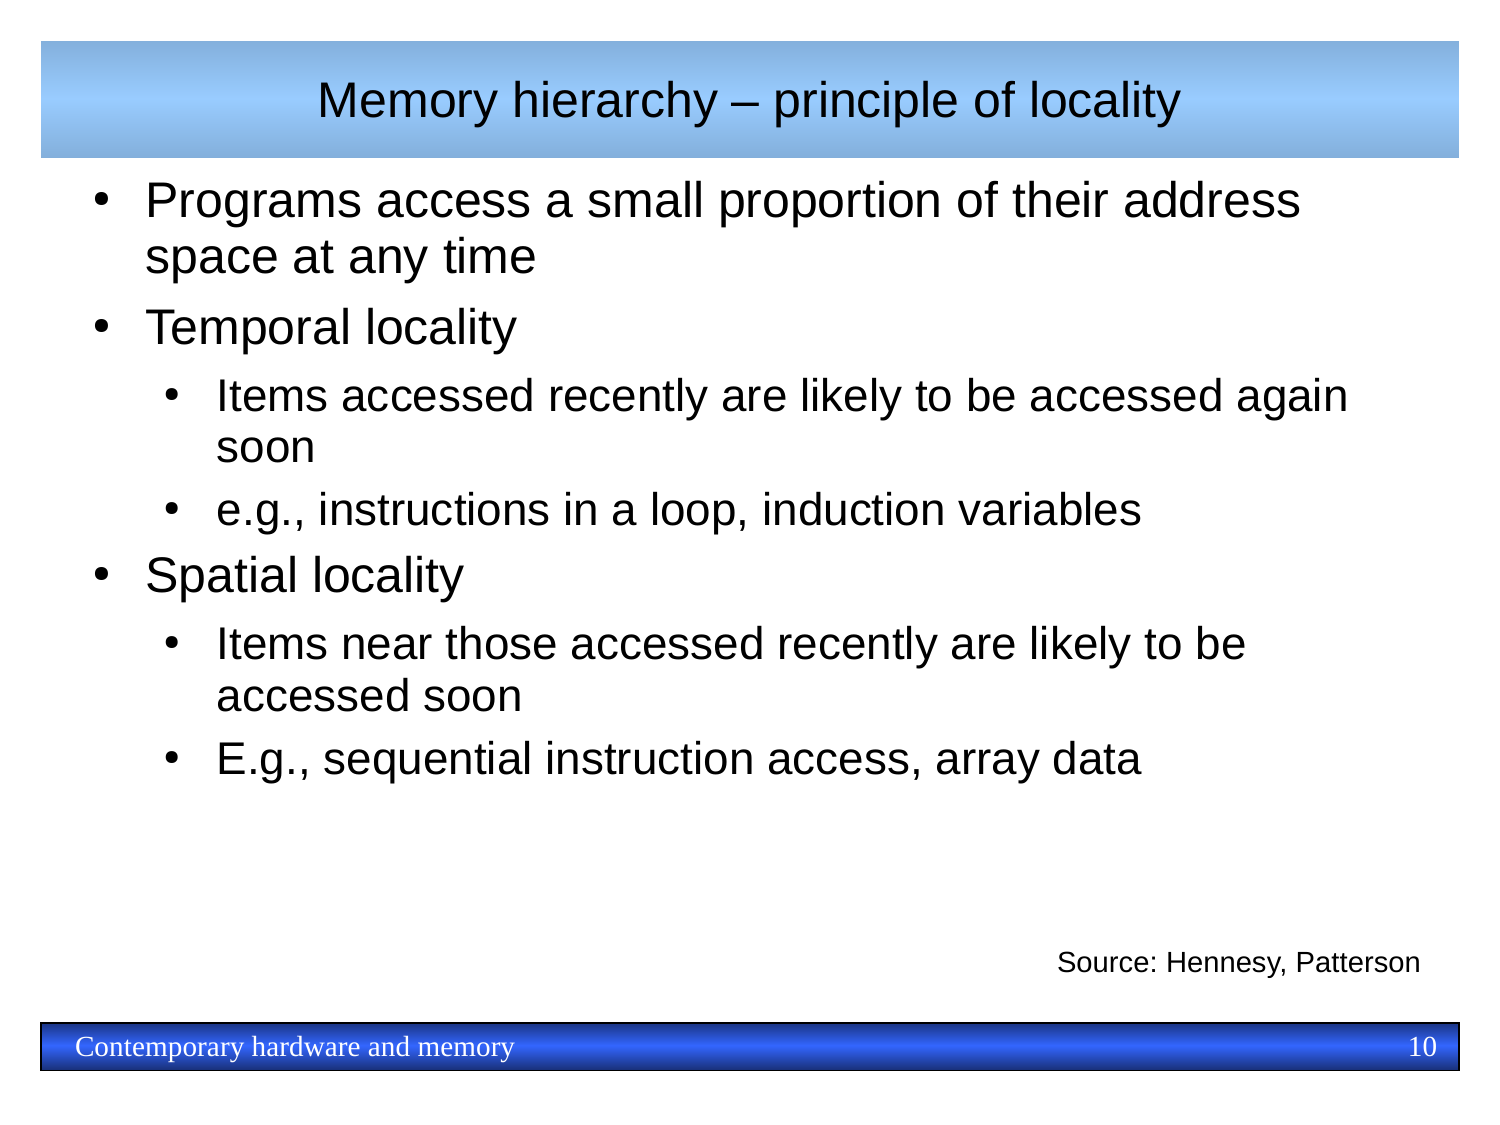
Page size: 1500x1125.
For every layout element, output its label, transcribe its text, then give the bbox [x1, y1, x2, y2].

list Programs access a small proportion of their address space at any time Temporal locality Items accessed recently are likely to be accessed again soon e.g., instructions in a loop, induction variables Spatial locality Items near those accessed recently are likely to be accessed soon E.g., sequential instruction access, array data [75, 172, 1426, 916]
text_box Source: Hennesy, Patterson [1040, 937, 1450, 1013]
title Memory hierarchy – principle of locality [41, 41, 1459, 158]
